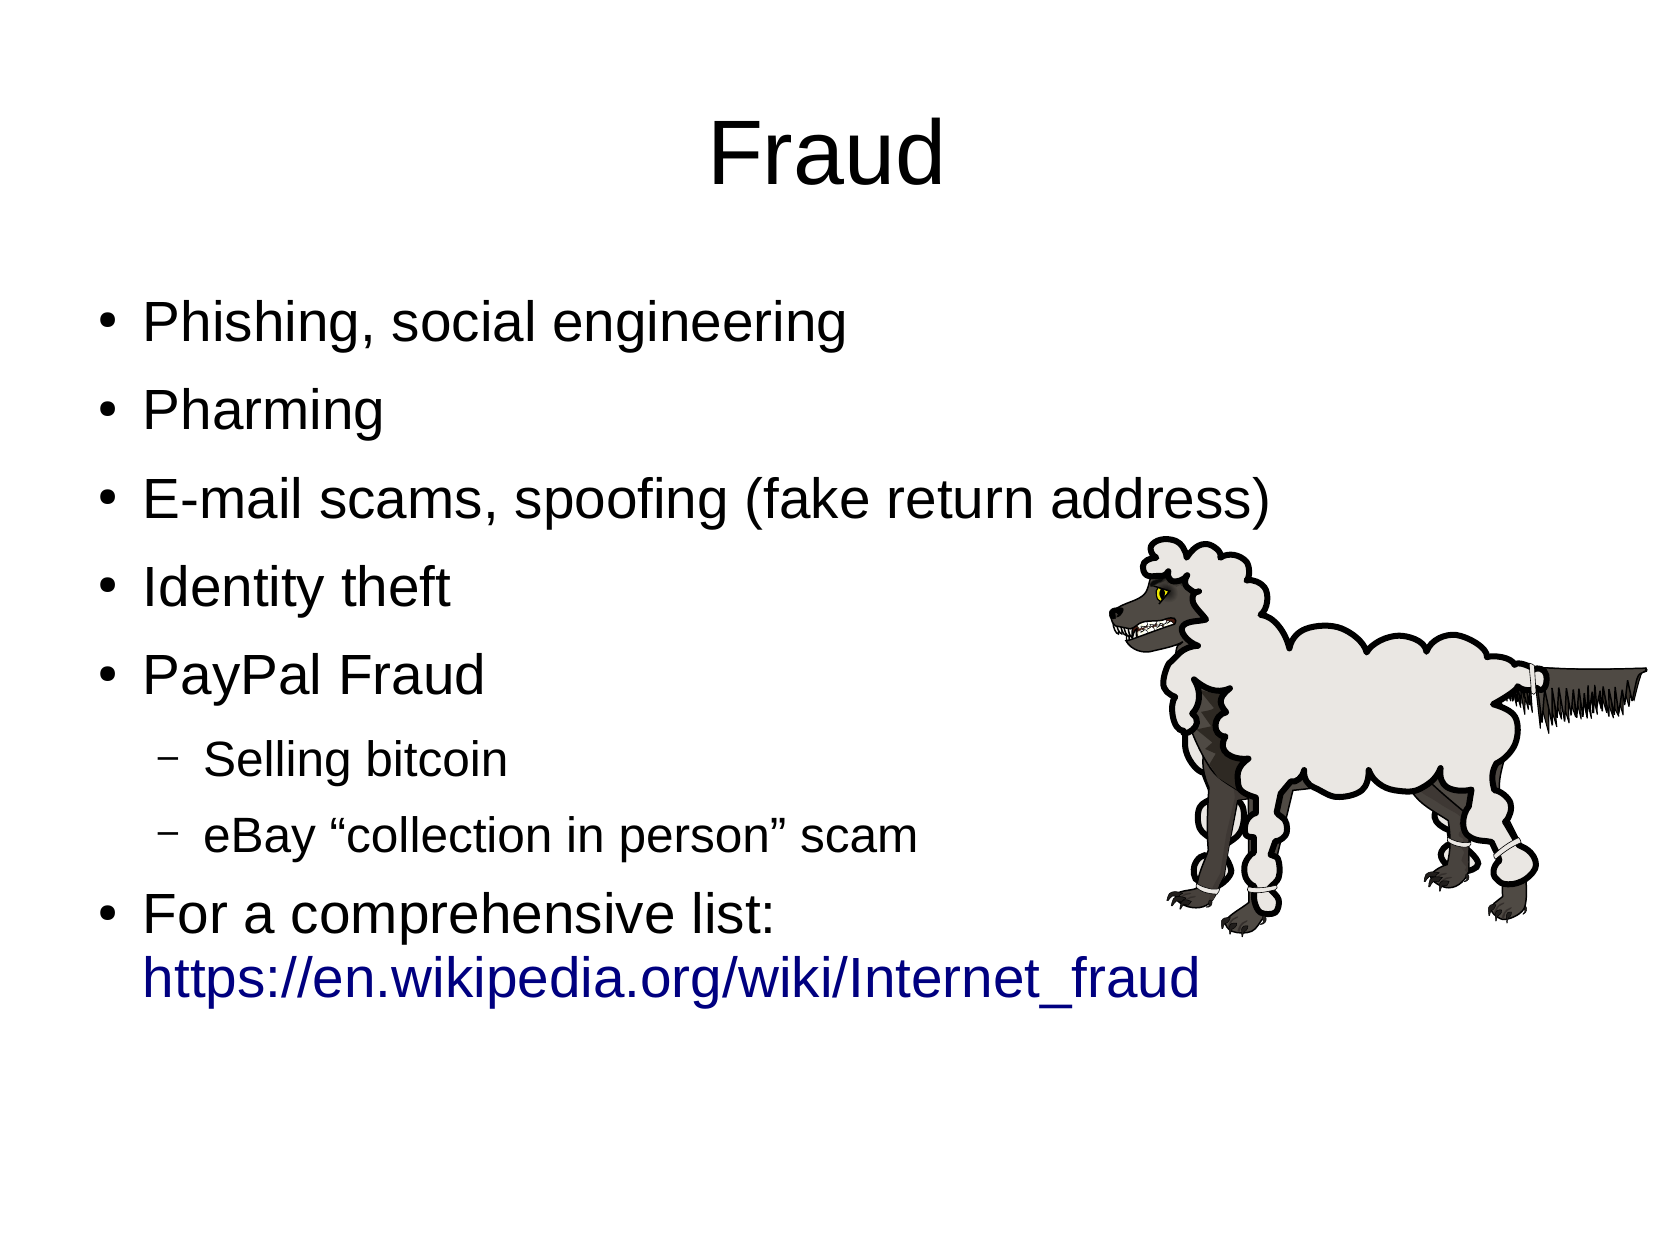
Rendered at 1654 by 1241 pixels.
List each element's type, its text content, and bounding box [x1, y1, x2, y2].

picture [1074, 507, 1654, 969]
list Phishing, social engineering Pharming E-mail scams, spoofing (fake return address) Identity theft PayPal Fraud Selling bitcoin eBay “collection in person” scam For a comprehensive list: https://en.wikipedia.org/wiki/Internet_fraud [82, 290, 1571, 1010]
title Fraud [82, 49, 1571, 257]
